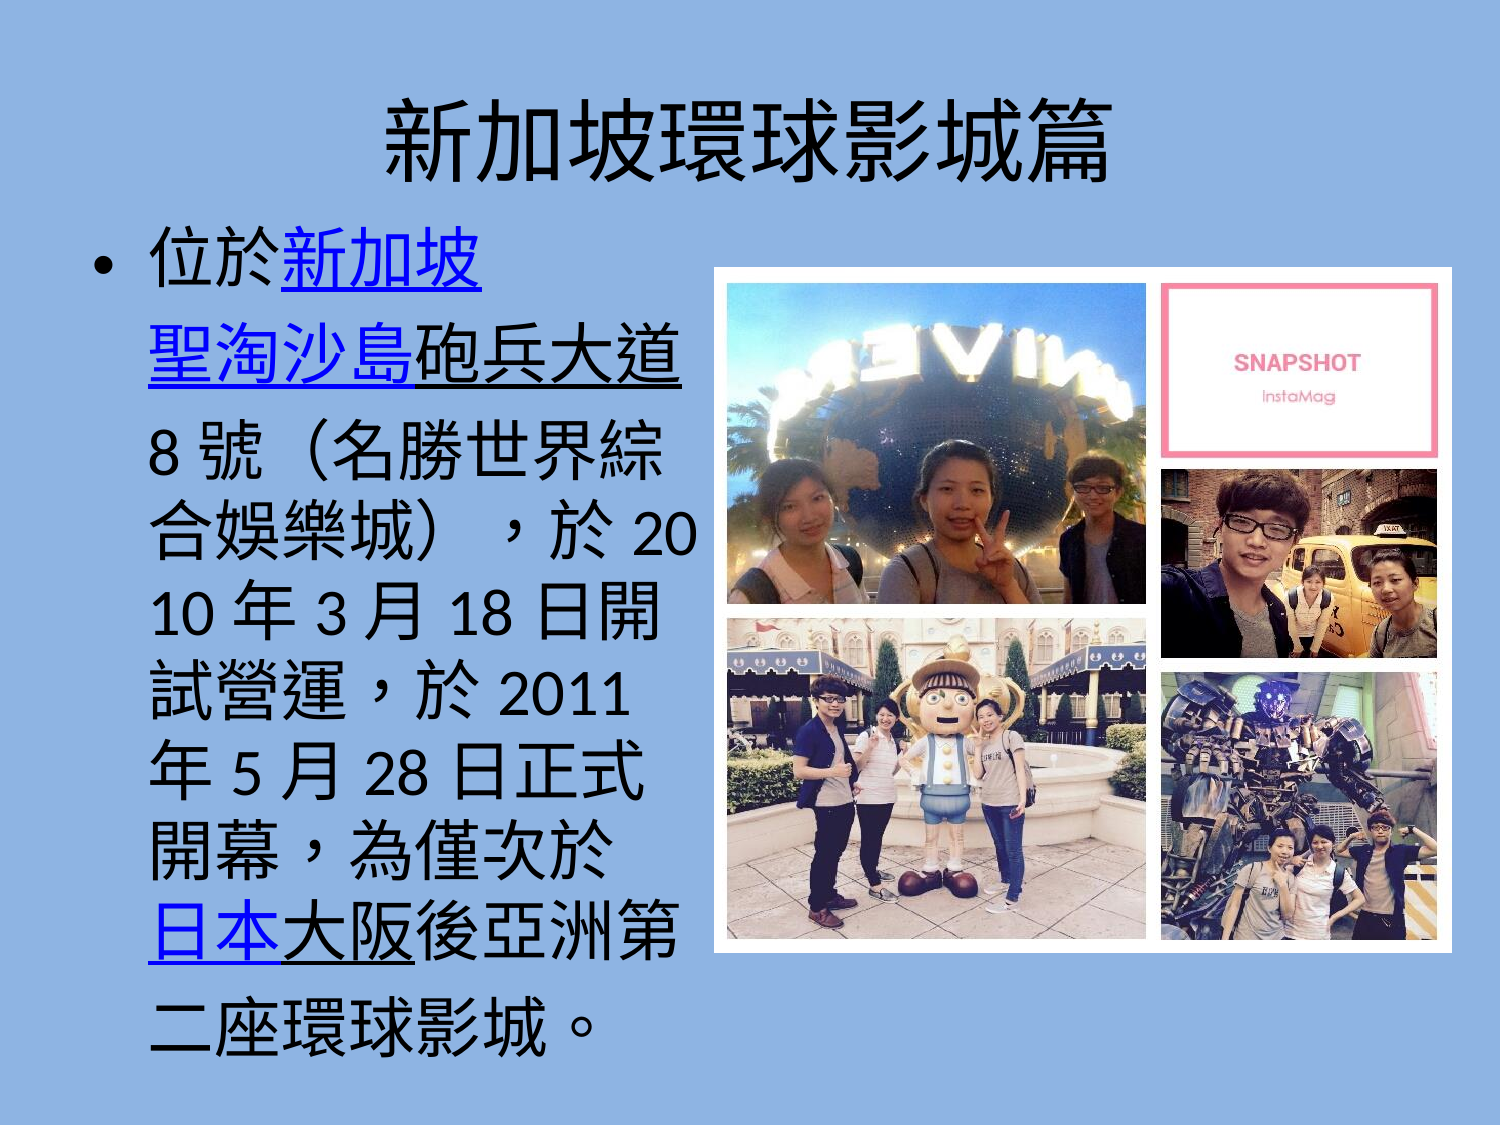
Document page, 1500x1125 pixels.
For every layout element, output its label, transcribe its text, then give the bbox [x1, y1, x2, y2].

picture [714, 267, 1452, 953]
list 位於新加坡聖淘沙島砲兵大道8號（名勝世界綜合娛樂城），於2010年3月18日開試營運，於2011年5月28日正式開幕，為僅次於日本大阪後亞洲第二座環球影城。 [76, 208, 727, 1000]
title 新加坡環球影城篇 [75, 45, 1425, 233]
